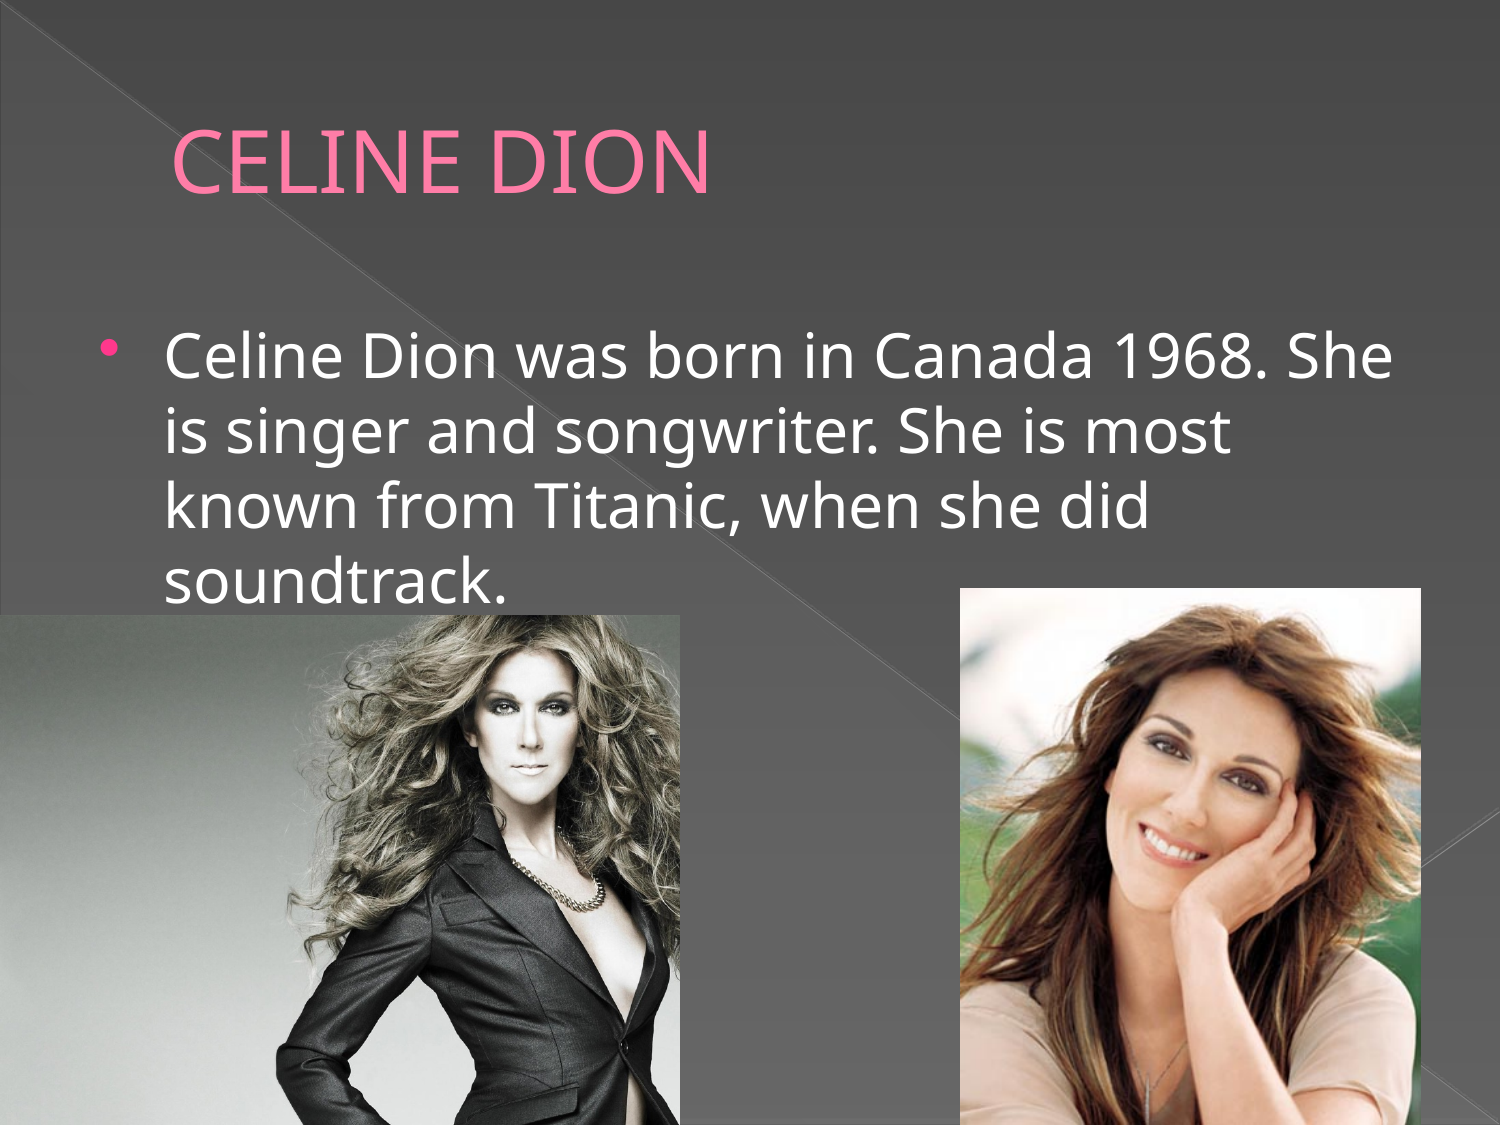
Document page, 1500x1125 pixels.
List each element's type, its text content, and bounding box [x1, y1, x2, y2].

picture [0, 615, 680, 1125]
title CELINE DION [75, 43, 1425, 274]
list Celine Dion was born in Canada 1968. She is singer and songwriter. She is most known from Titanic, when she did soundtrack. [75, 308, 1425, 1059]
picture [960, 588, 1421, 1125]
